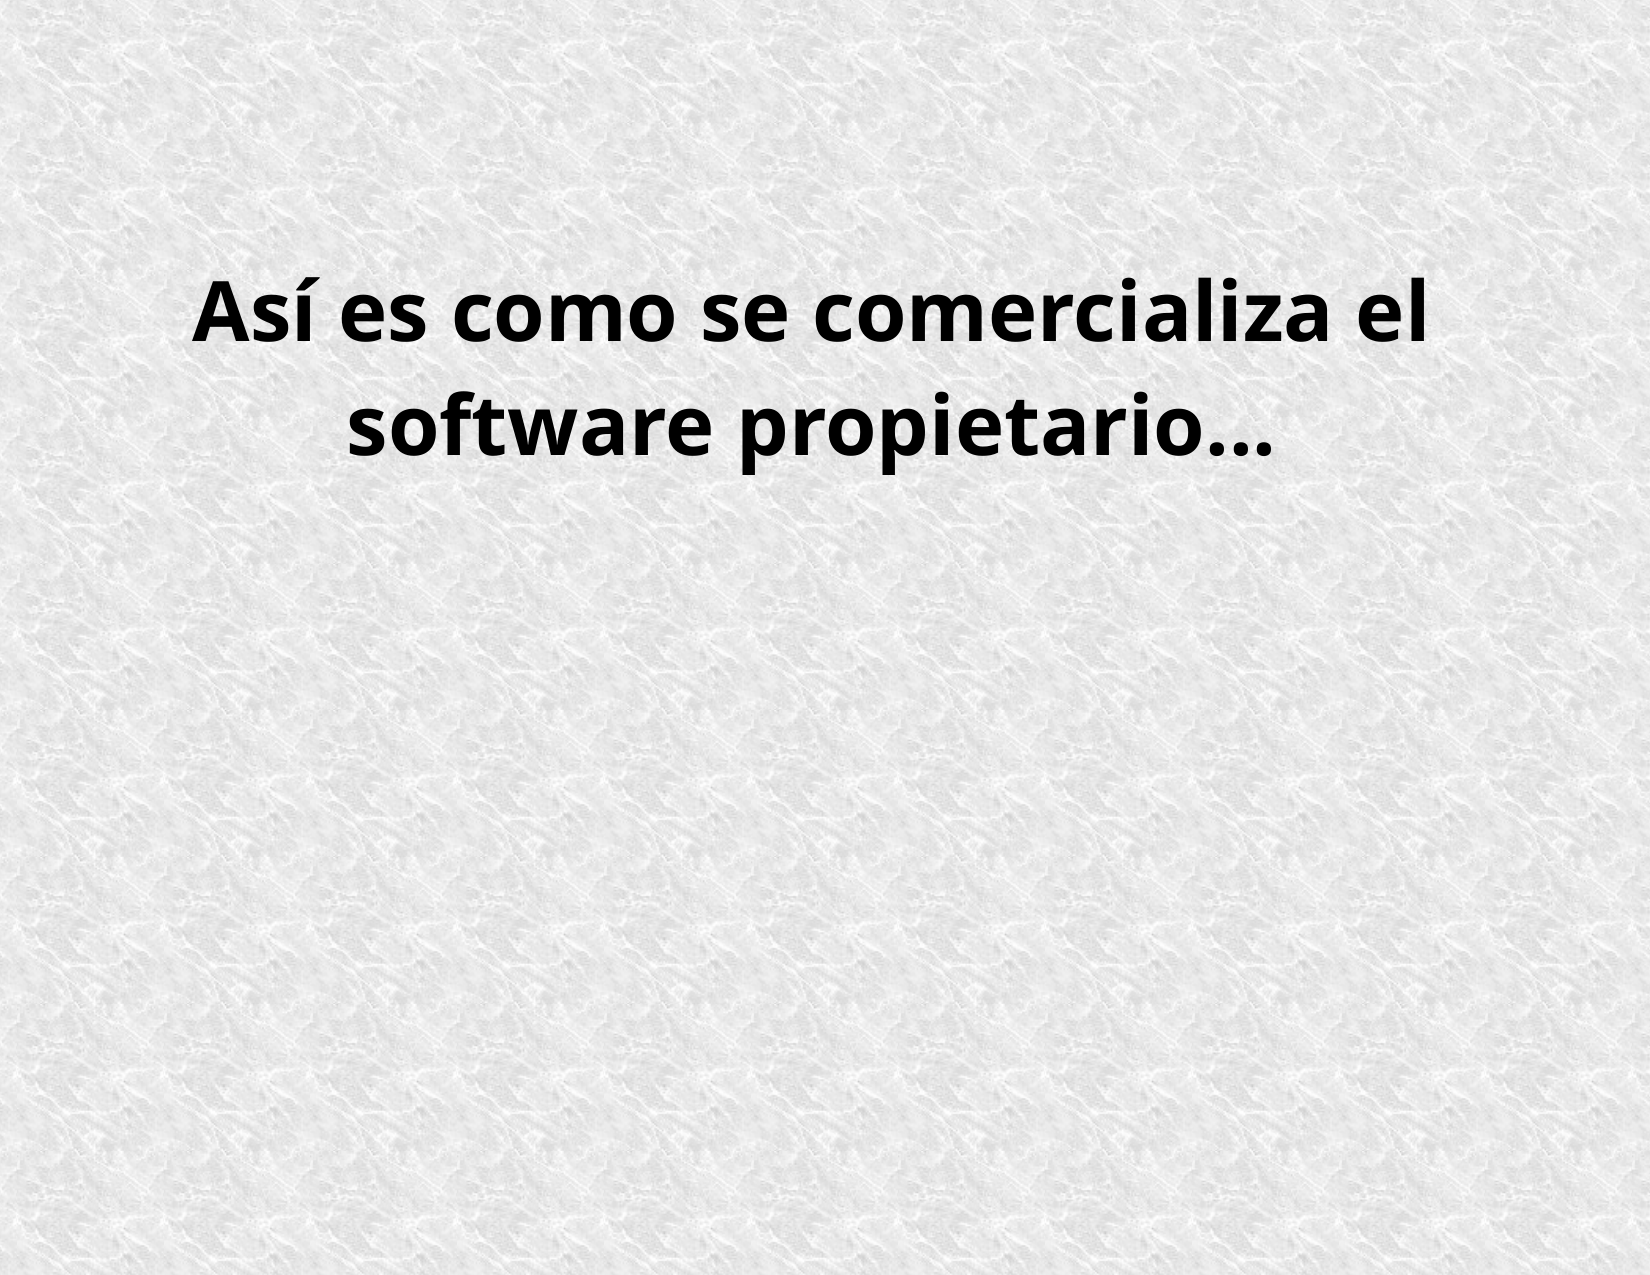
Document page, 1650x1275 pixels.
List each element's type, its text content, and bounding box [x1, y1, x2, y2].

text_box Así es como se comercializa el software propietario... [177, 206, 1447, 526]
picture [0, 0, 1650, 1275]
